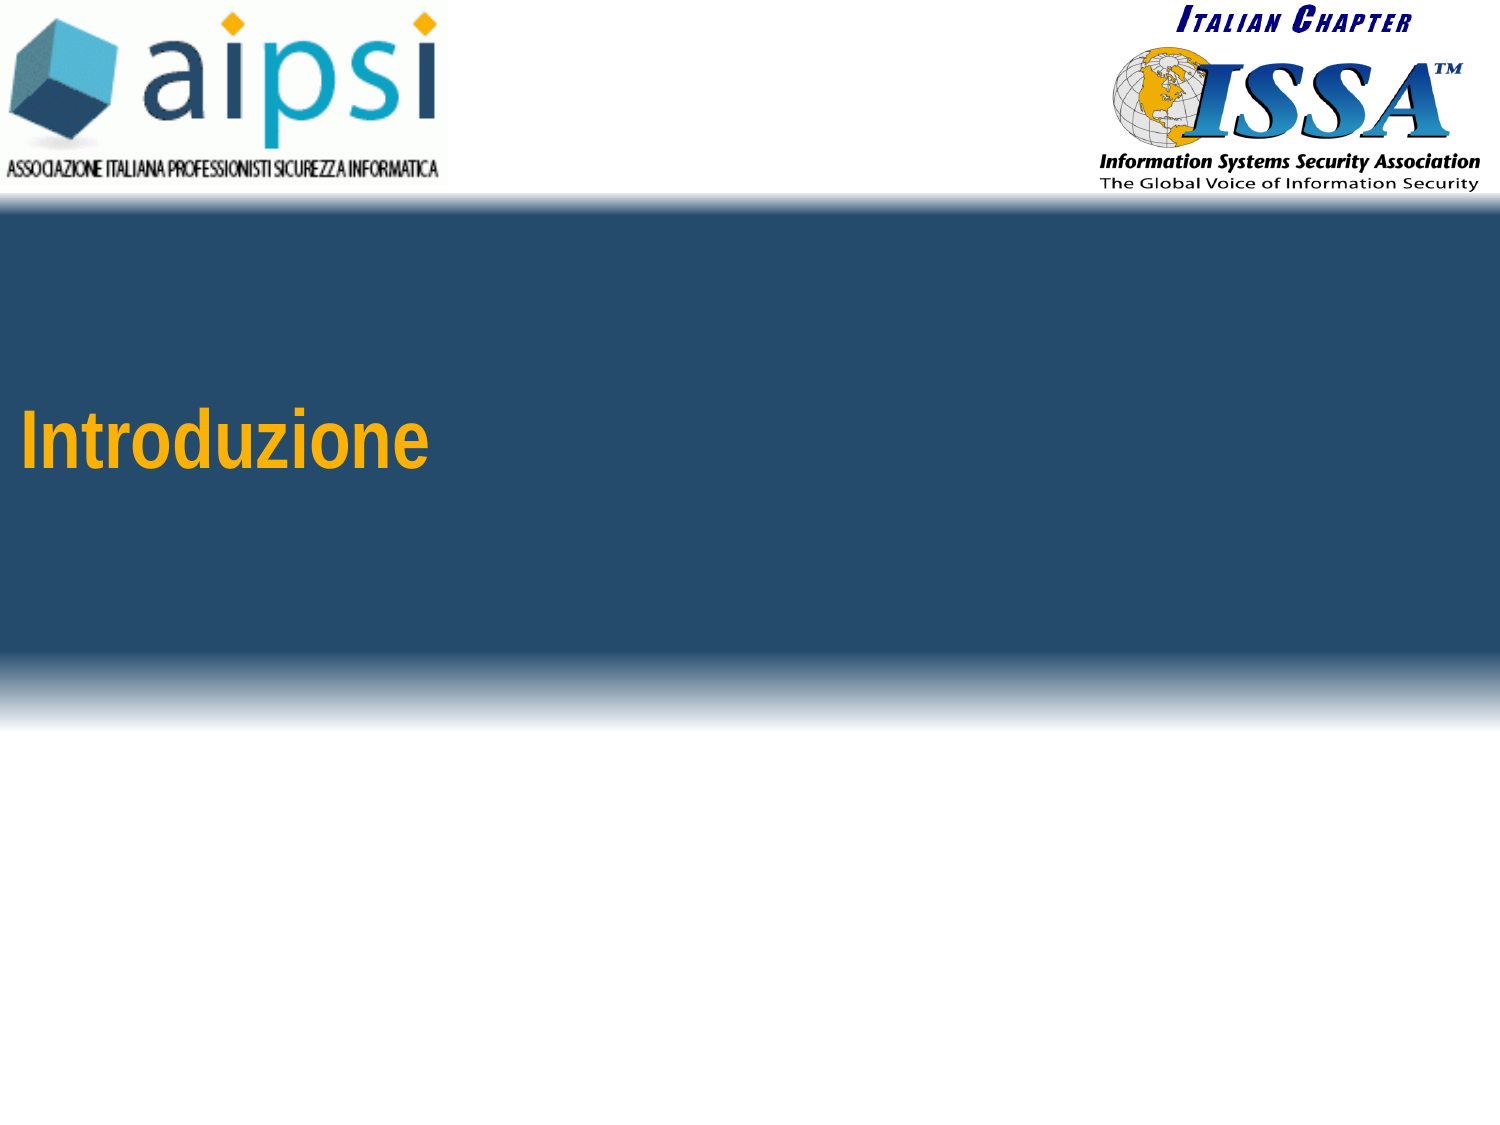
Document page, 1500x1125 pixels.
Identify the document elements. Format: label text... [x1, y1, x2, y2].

picture [1080, 0, 1500, 193]
title Introduzione [20, 338, 1071, 559]
picture [0, 0, 448, 185]
text_box [0, 651, 1500, 1125]
